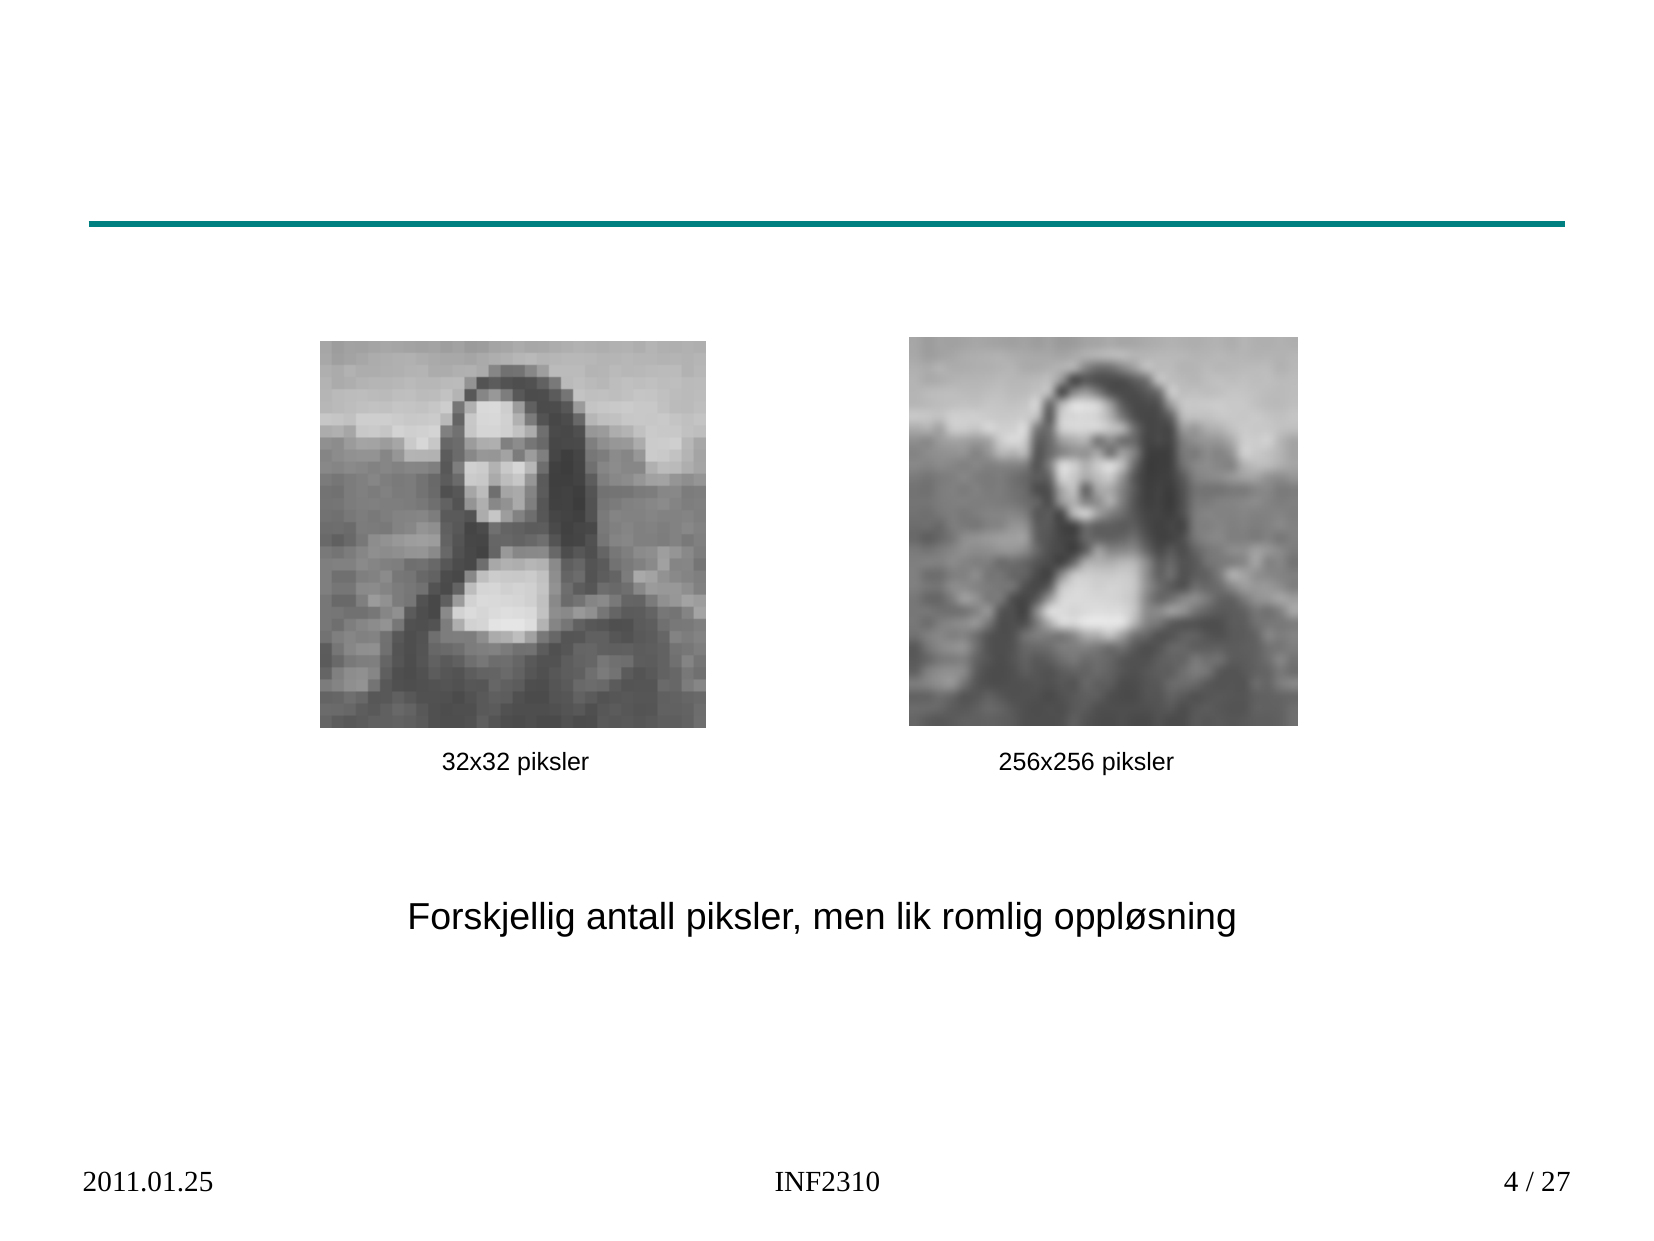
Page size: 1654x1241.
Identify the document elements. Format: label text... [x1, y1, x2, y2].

text_box 32x32 piksler [427, 737, 605, 783]
picture [320, 341, 706, 728]
text_box Forskjellig antall piksler, men lik romlig oppløsning [392, 888, 1253, 945]
text_box 256x256 piksler [983, 737, 1190, 783]
picture [909, 337, 1298, 726]
